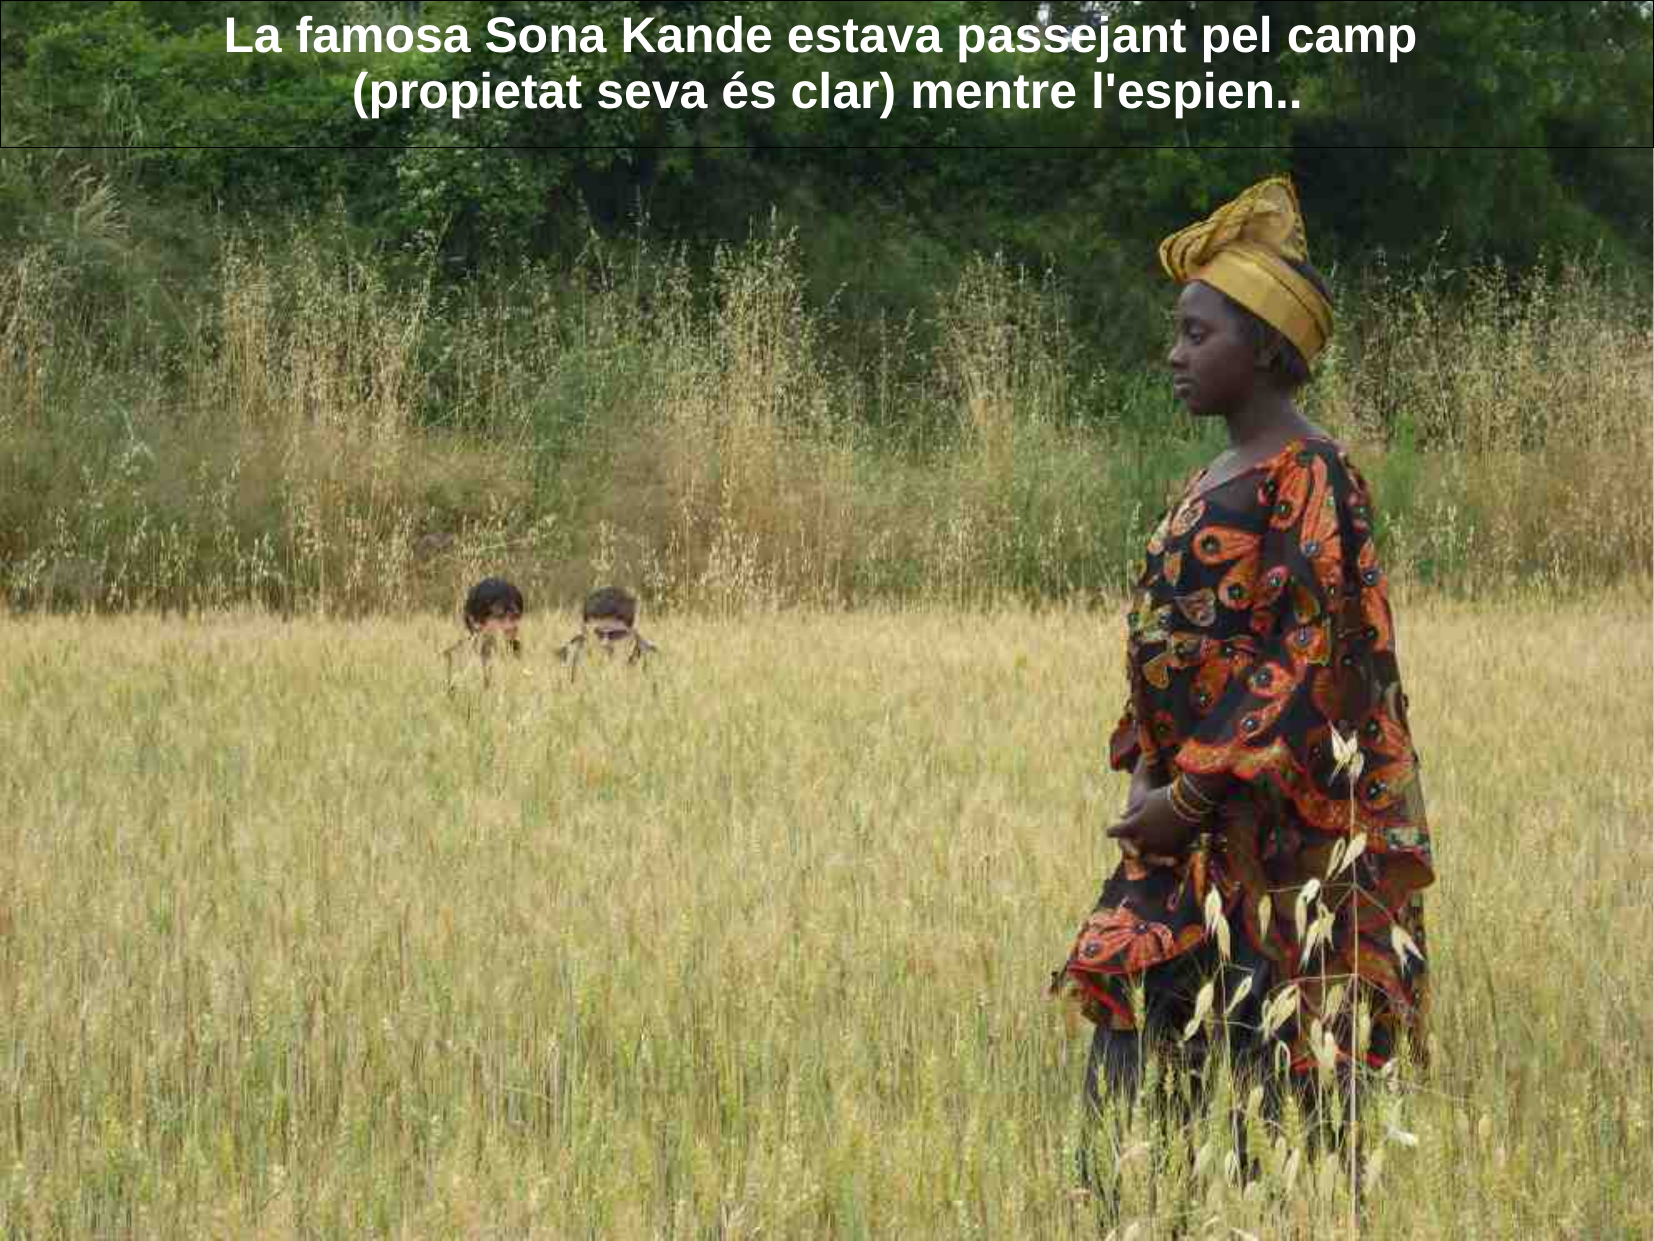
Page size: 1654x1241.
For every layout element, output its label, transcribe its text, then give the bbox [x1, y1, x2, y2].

picture [0, 148, 1654, 1241]
picture [1, 1, 1653, 147]
text_box La famosa Sona Kande estava passejant pel camp (propietat seva és clar) mentre l'espien.. [208, 1, 1447, 129]
